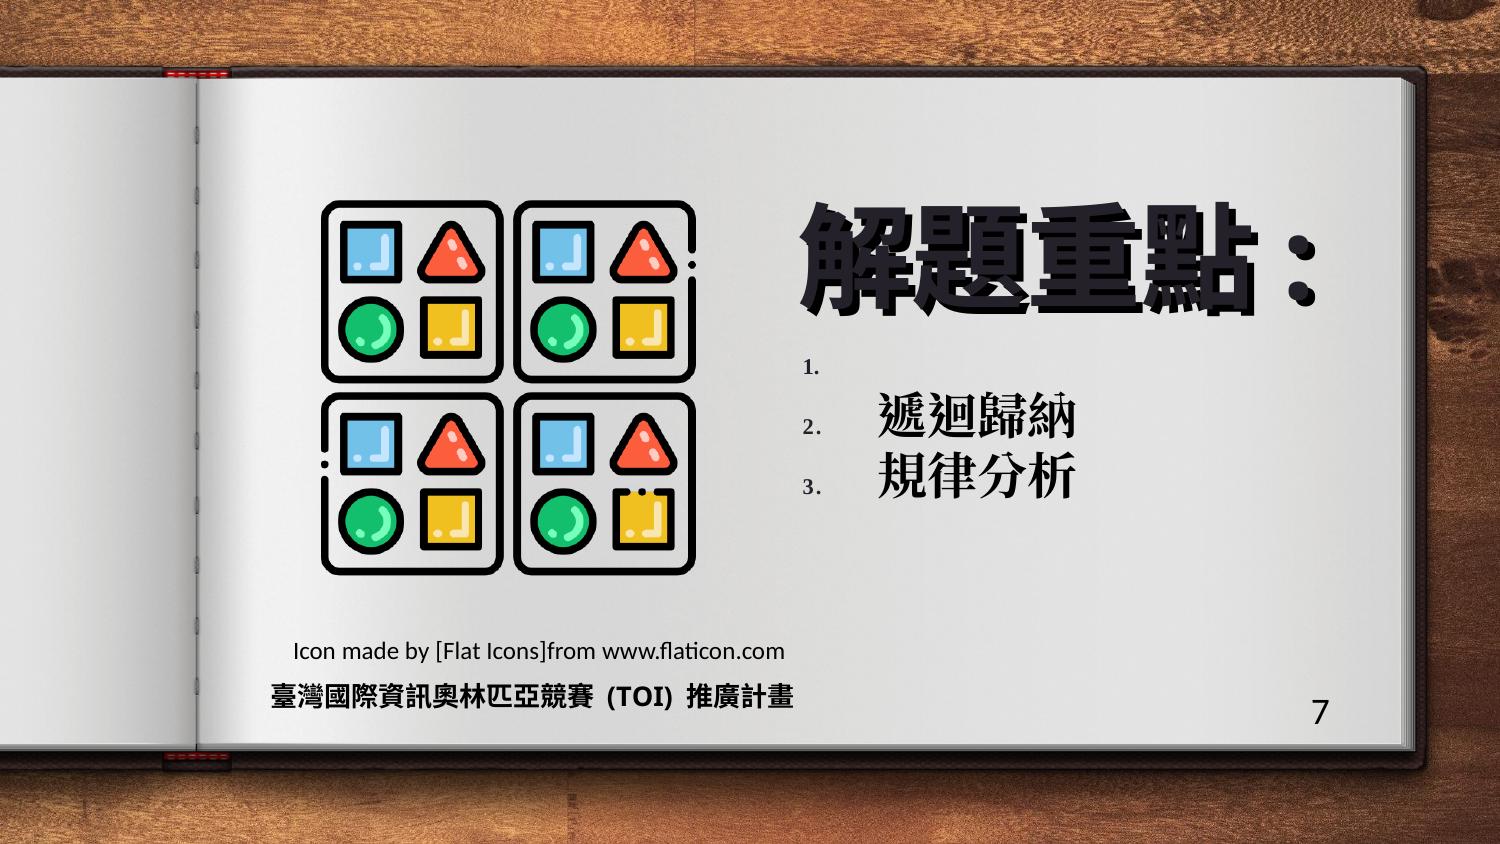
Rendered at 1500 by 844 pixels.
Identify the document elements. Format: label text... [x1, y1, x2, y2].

subtitle 遞迴歸納 規律分析 [787, 309, 1341, 584]
title 解題重點: [782, 146, 1313, 338]
text_box [1295, 672, 1386, 737]
picture [312, 191, 704, 584]
text_box Icon made by [Flat Icons]from www.flaticon.com [278, 627, 867, 672]
